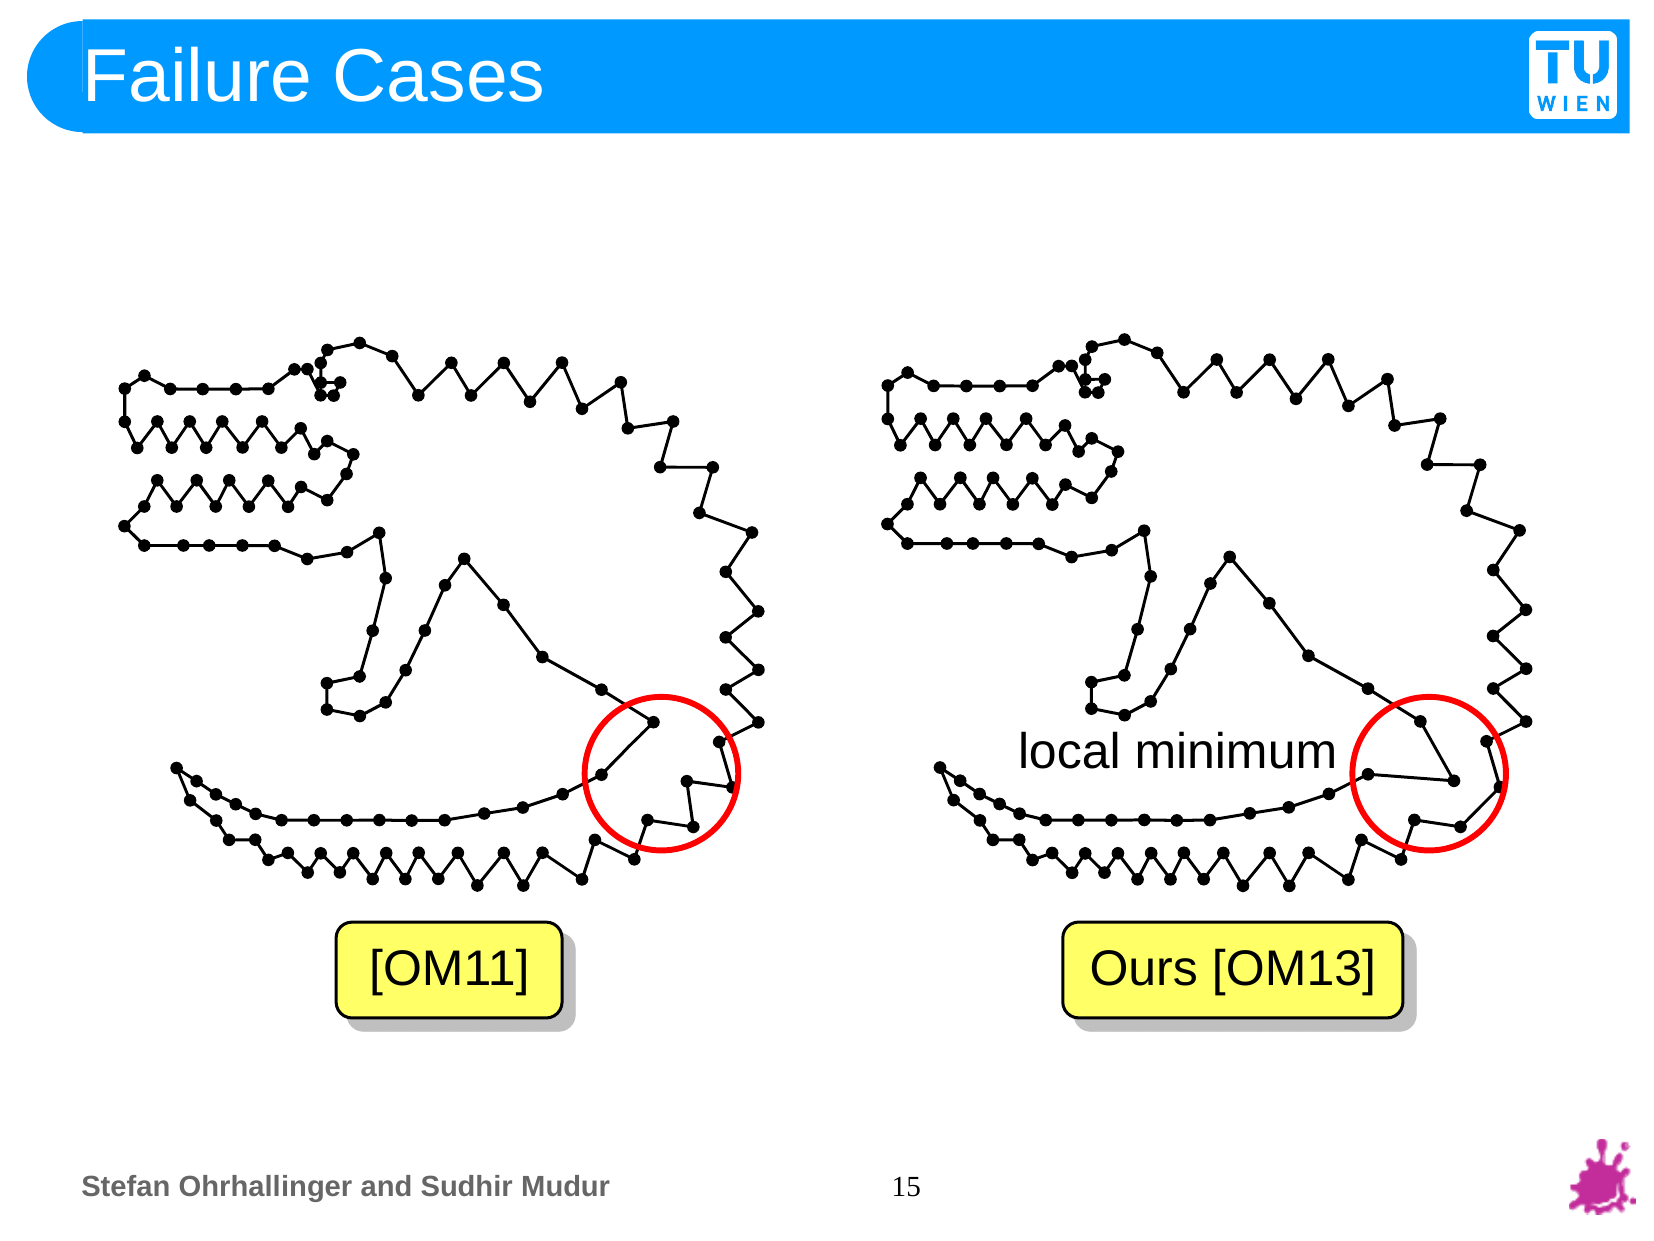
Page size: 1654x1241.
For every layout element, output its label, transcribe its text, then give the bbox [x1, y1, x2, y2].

picture [1569, 1139, 1636, 1215]
text_box [OM11] [354, 933, 573, 1004]
text_box Ours [OM13] [1074, 933, 1468, 1010]
picture [1529, 31, 1617, 119]
text_box [336, 922, 562, 1018]
text_box local minimum [1003, 715, 1353, 787]
title Failure Cases [82, 33, 1486, 118]
picture [118, 336, 765, 892]
picture [881, 333, 1533, 893]
text_box [1062, 922, 1403, 1018]
